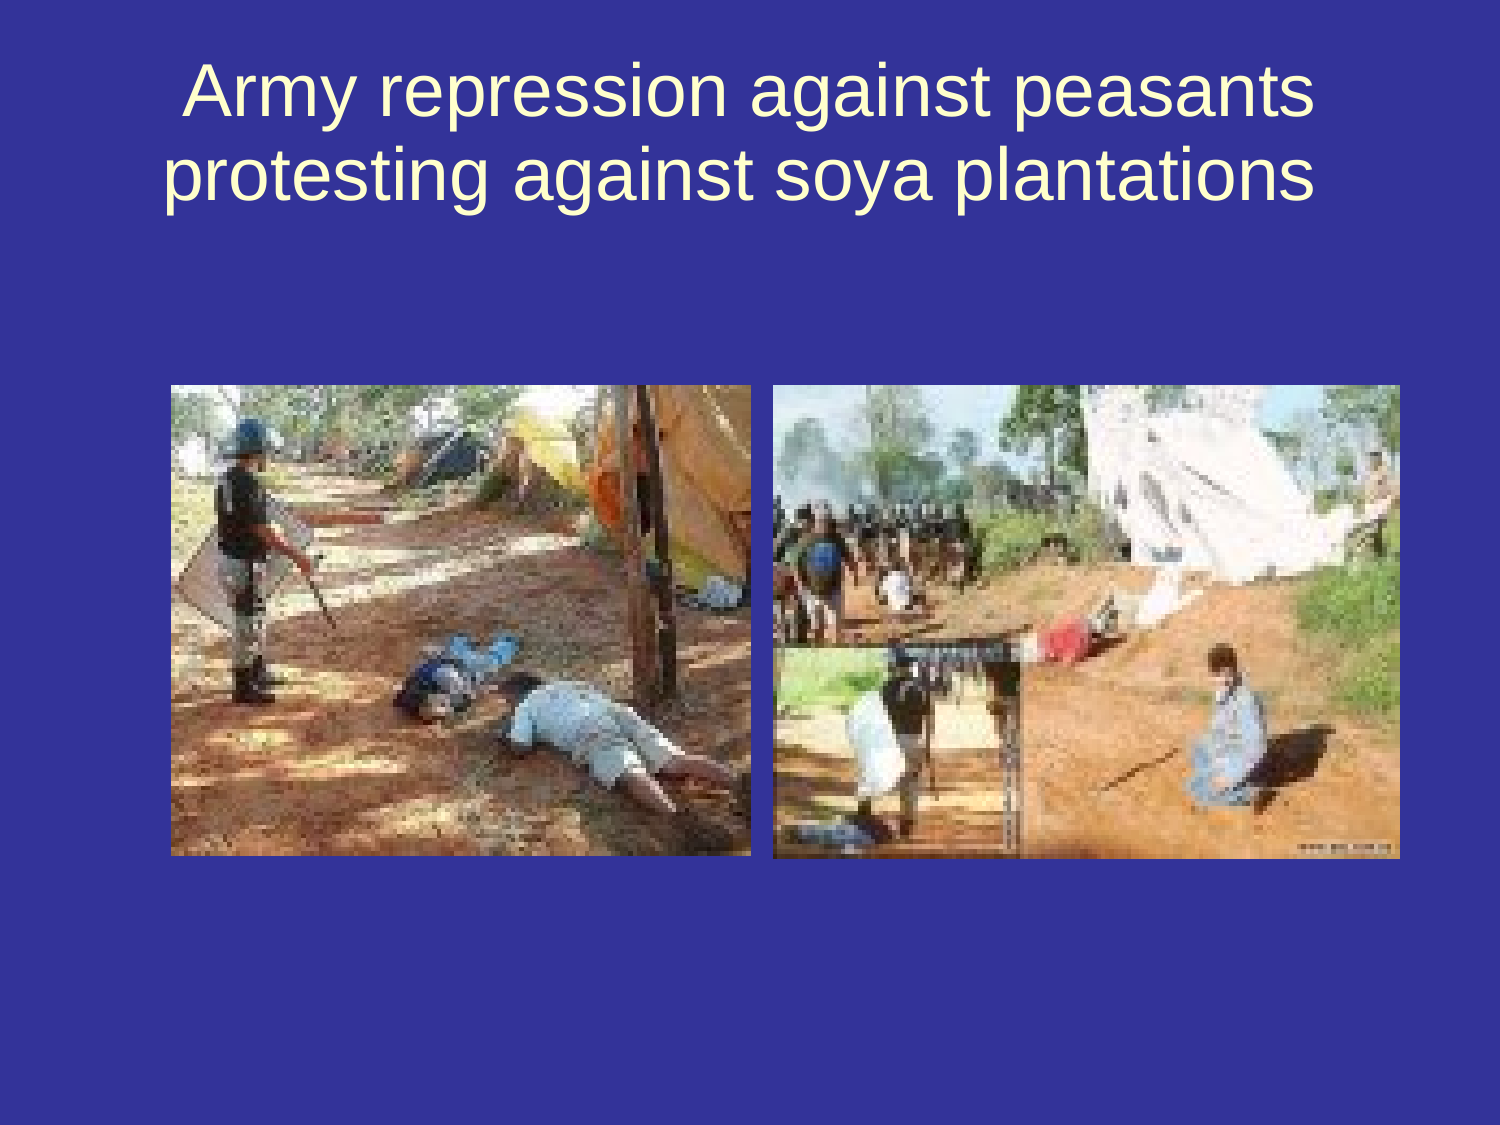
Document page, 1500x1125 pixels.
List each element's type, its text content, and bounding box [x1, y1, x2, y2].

picture [171, 385, 751, 856]
picture [773, 385, 1400, 859]
title Army repression against peasants protesting against soya plantations [75, 34, 1426, 231]
